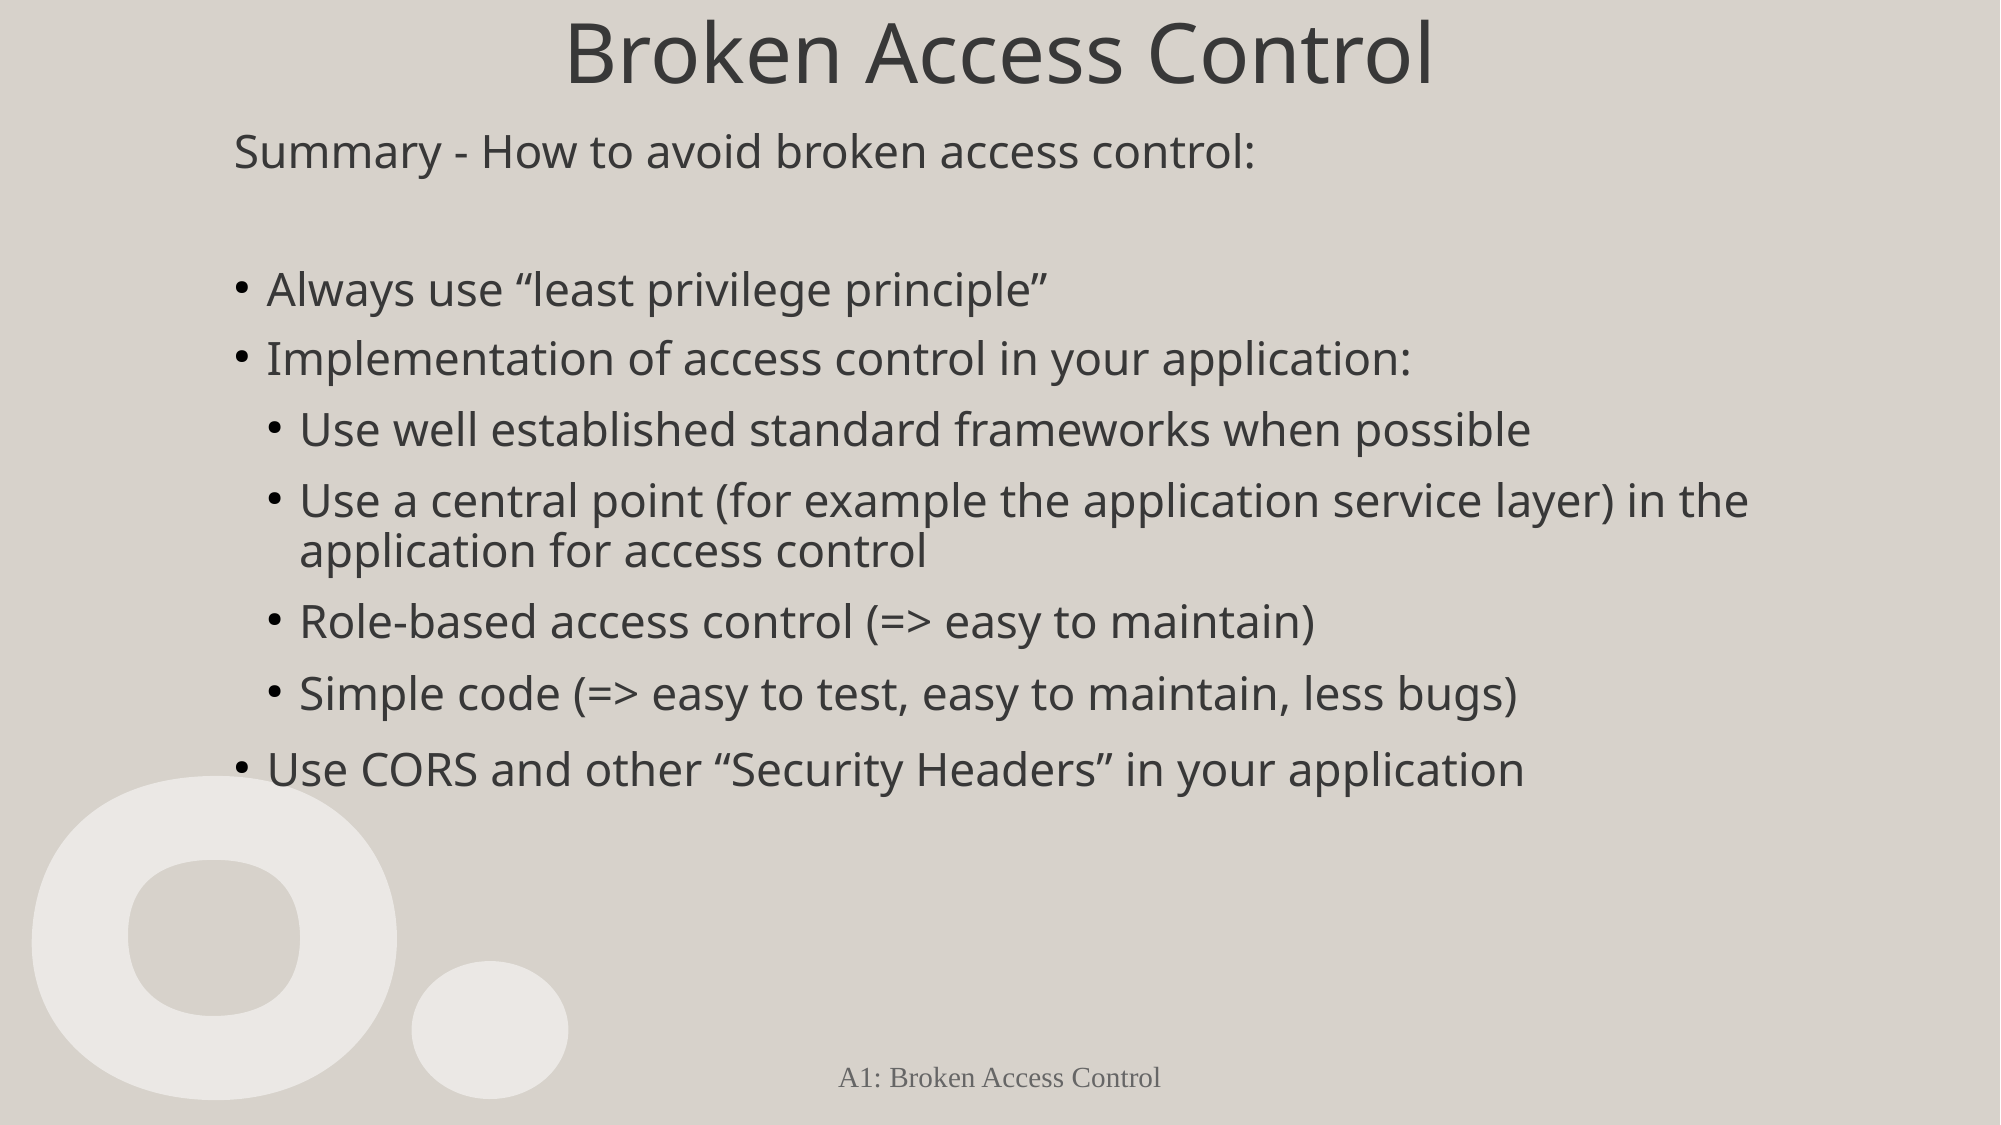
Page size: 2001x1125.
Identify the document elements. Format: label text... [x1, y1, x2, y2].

title Broken Access Control [0, 0, 2000, 114]
footer A1: Broken Access Control [662, 1045, 1338, 1106]
list Summary - How to avoid broken access control: Always use “least privilege principle” Implementation of access control in your application: Use well established standard frameworks when possible Use a central point (for example the application service layer) in the application for access control Role-based access control (=> easy to maintain) Simple code (=> easy to test, easy to maintain, less bugs) Use CORS and other “Security Headers” in your application [188, 114, 1796, 807]
